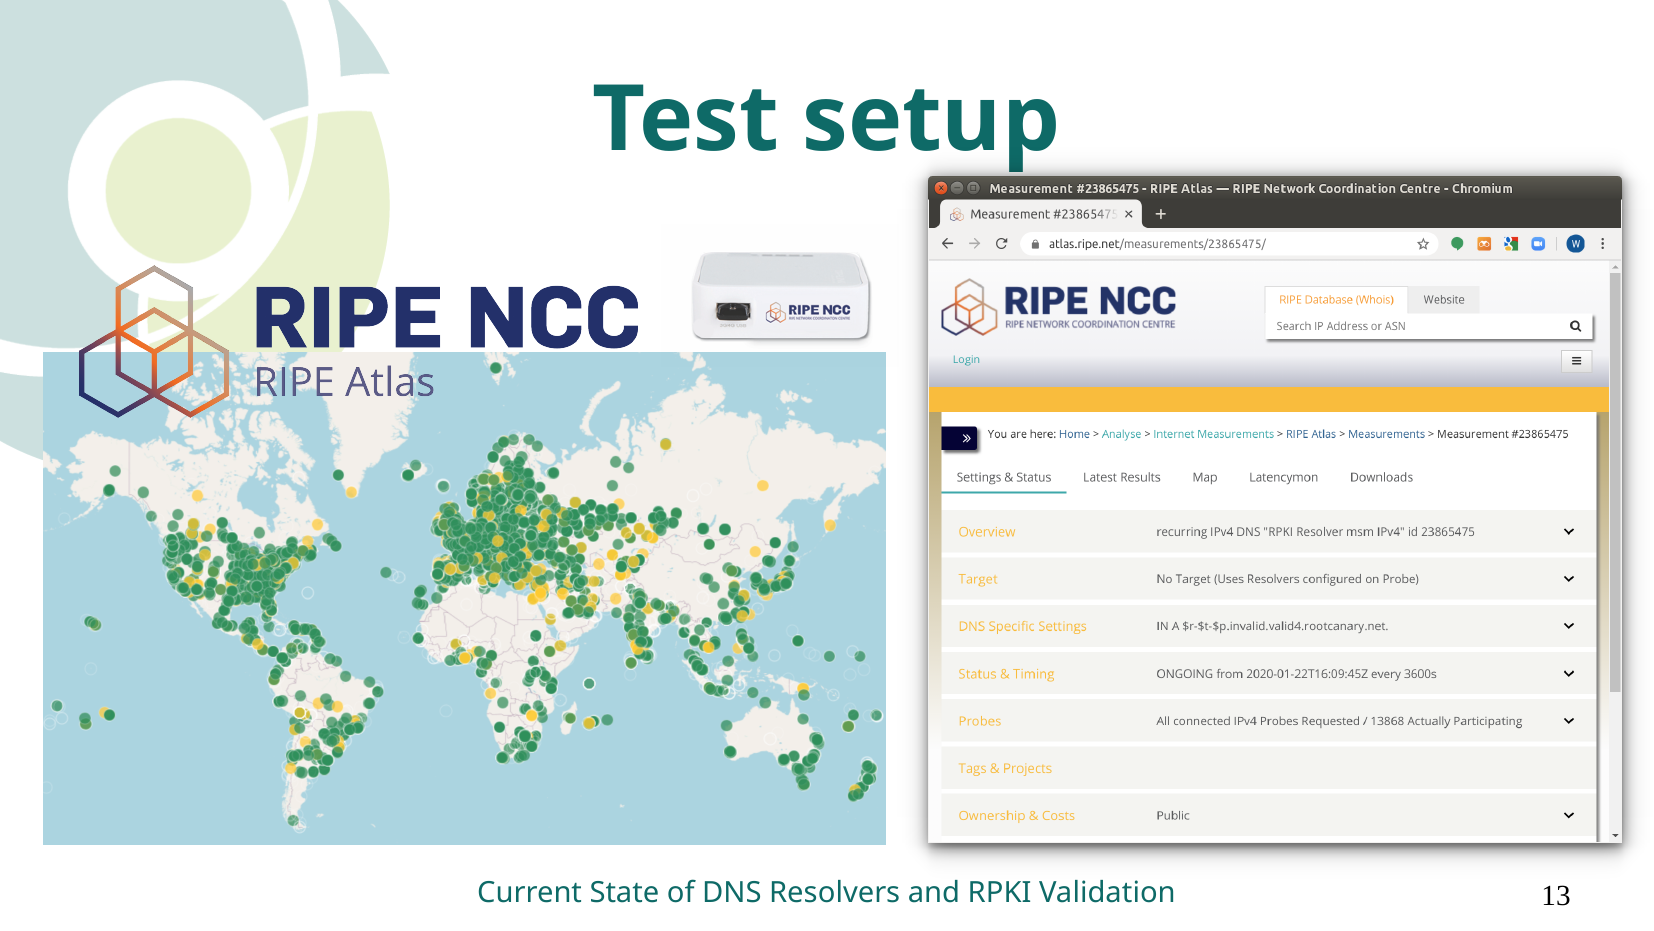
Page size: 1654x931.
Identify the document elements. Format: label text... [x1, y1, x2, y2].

picture [43, 147, 1654, 879]
title Test setup [82, 37, 1571, 193]
